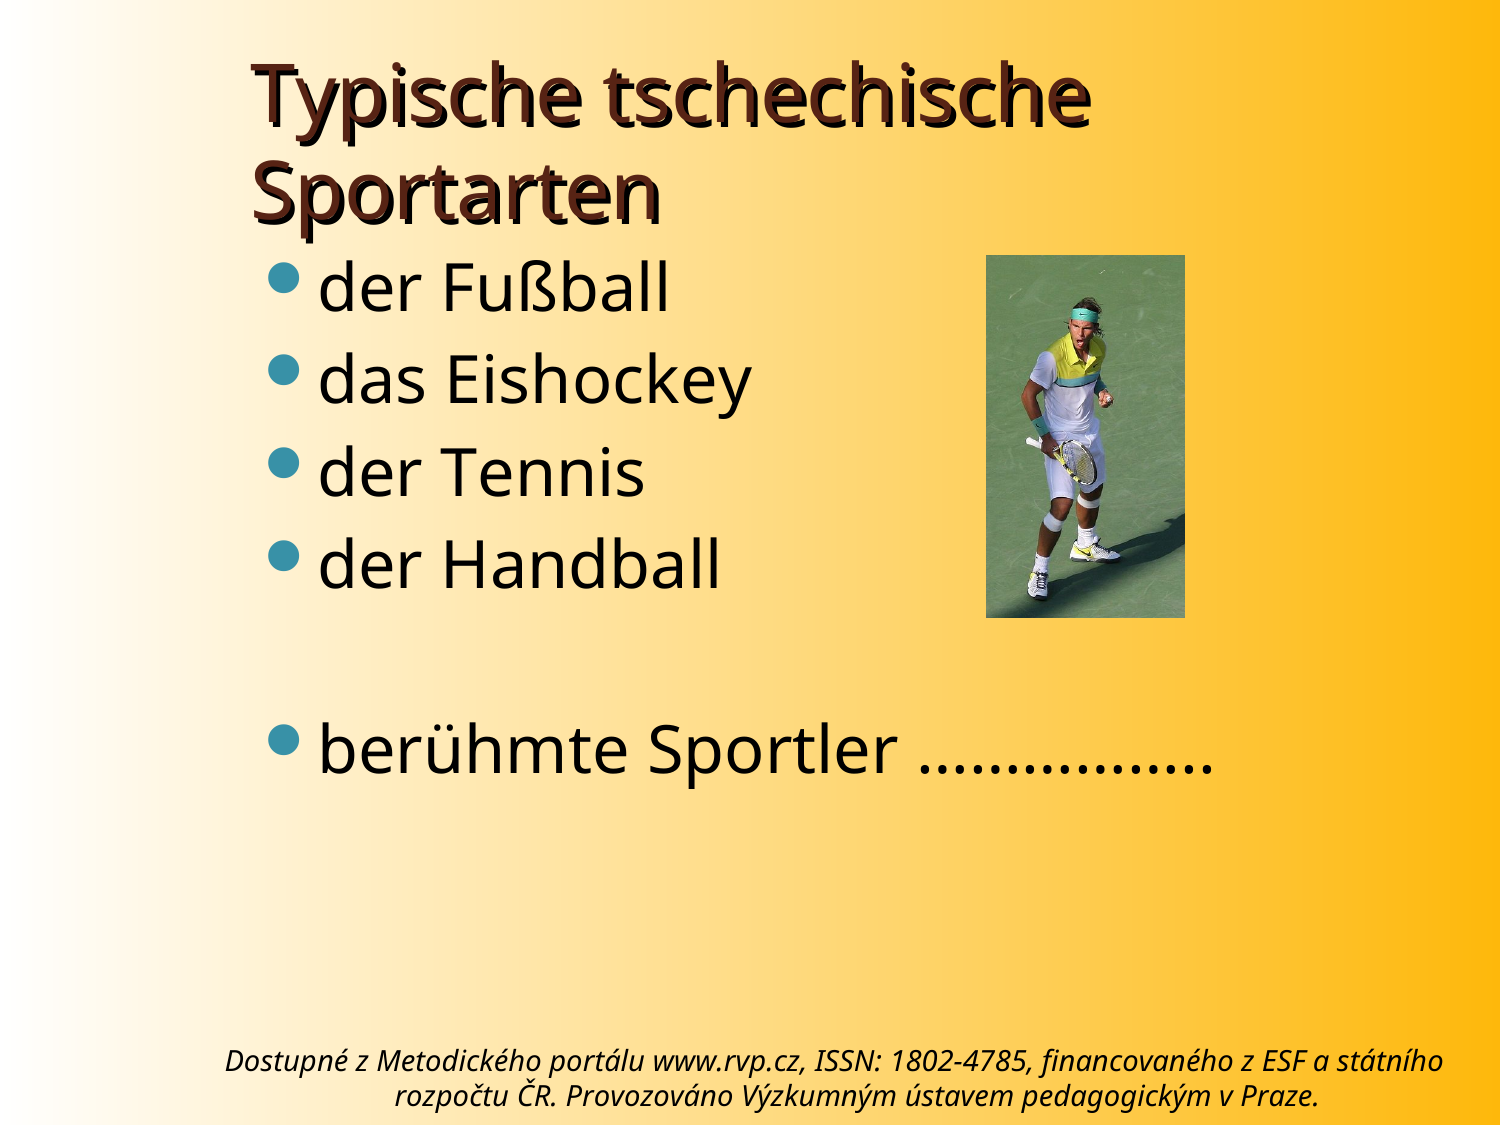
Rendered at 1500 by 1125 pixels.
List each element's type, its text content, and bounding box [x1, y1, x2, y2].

list der Fußball das Eishockey der Tennis der Handball berühmte Sportler …………….. [235, 237, 1466, 1026]
picture [986, 255, 1185, 618]
text_box Dostupné z Metodického portálu www.rvp.cz, ISSN: 1802-4785, financovaného z ESF a státního rozpočtu ČR. Provozováno Výzkumným ústavem pedagogickým v Praze. [194, 1034, 1462, 1099]
title Typische tschechische Sportarten [235, 45, 1466, 233]
